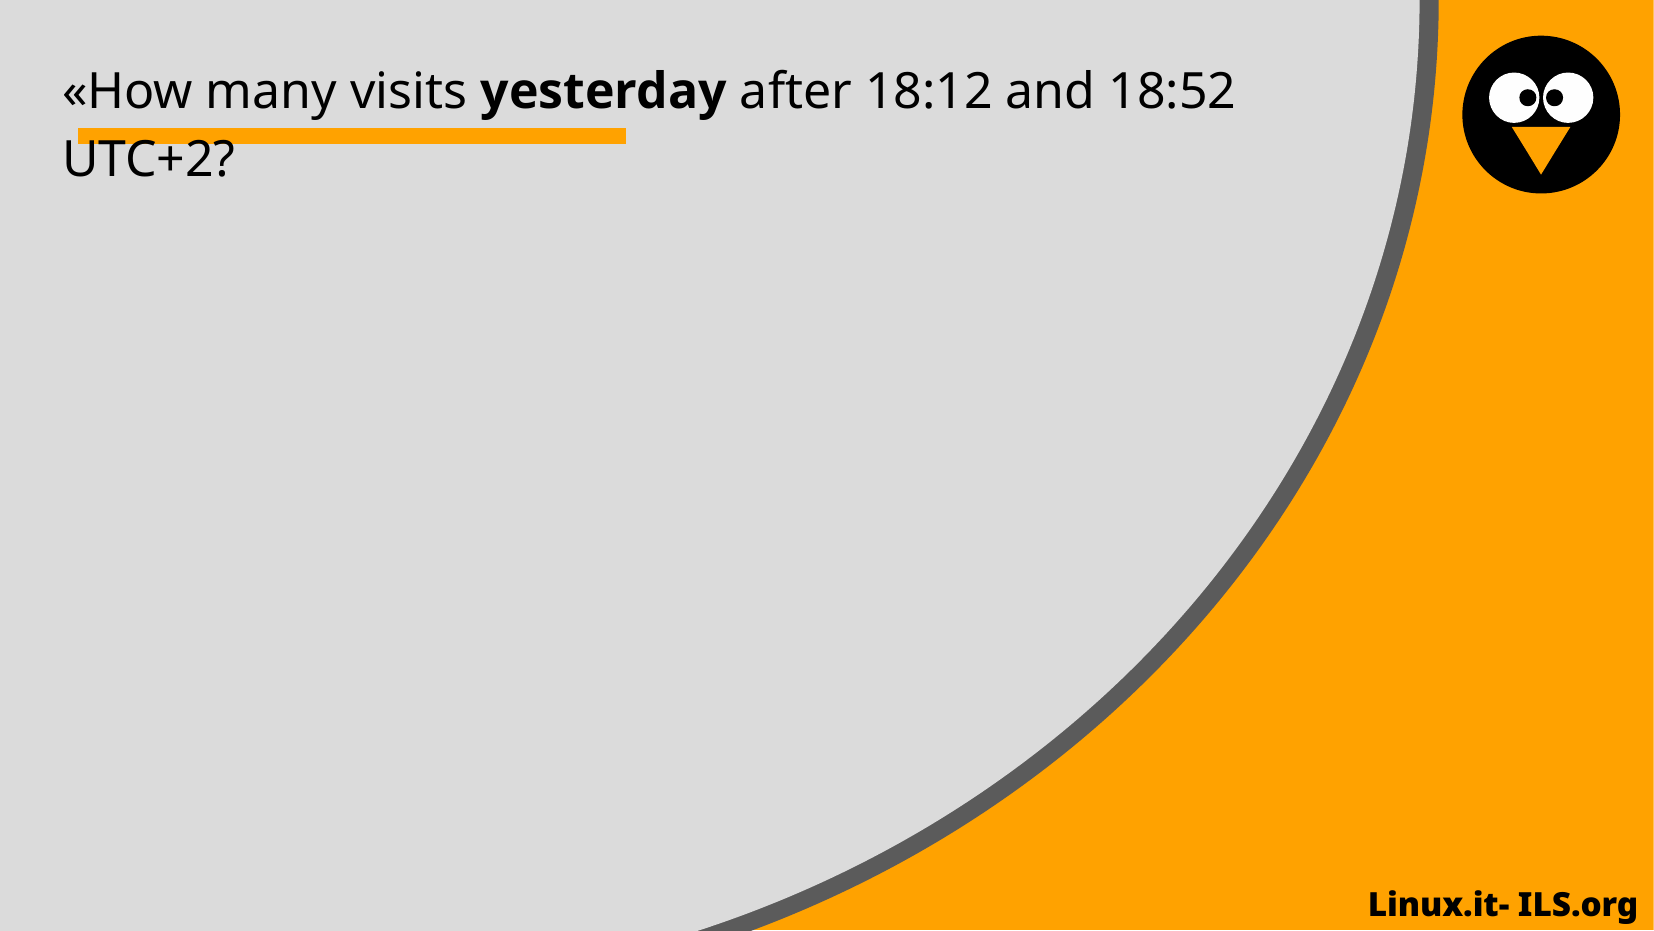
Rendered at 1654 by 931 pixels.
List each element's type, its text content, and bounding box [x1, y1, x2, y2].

text_box «How many visits yesterday after 18:12 and 18:52 UTC+2? [47, 47, 1394, 180]
text_box Linux.it- ILS.org [1346, 874, 1654, 927]
